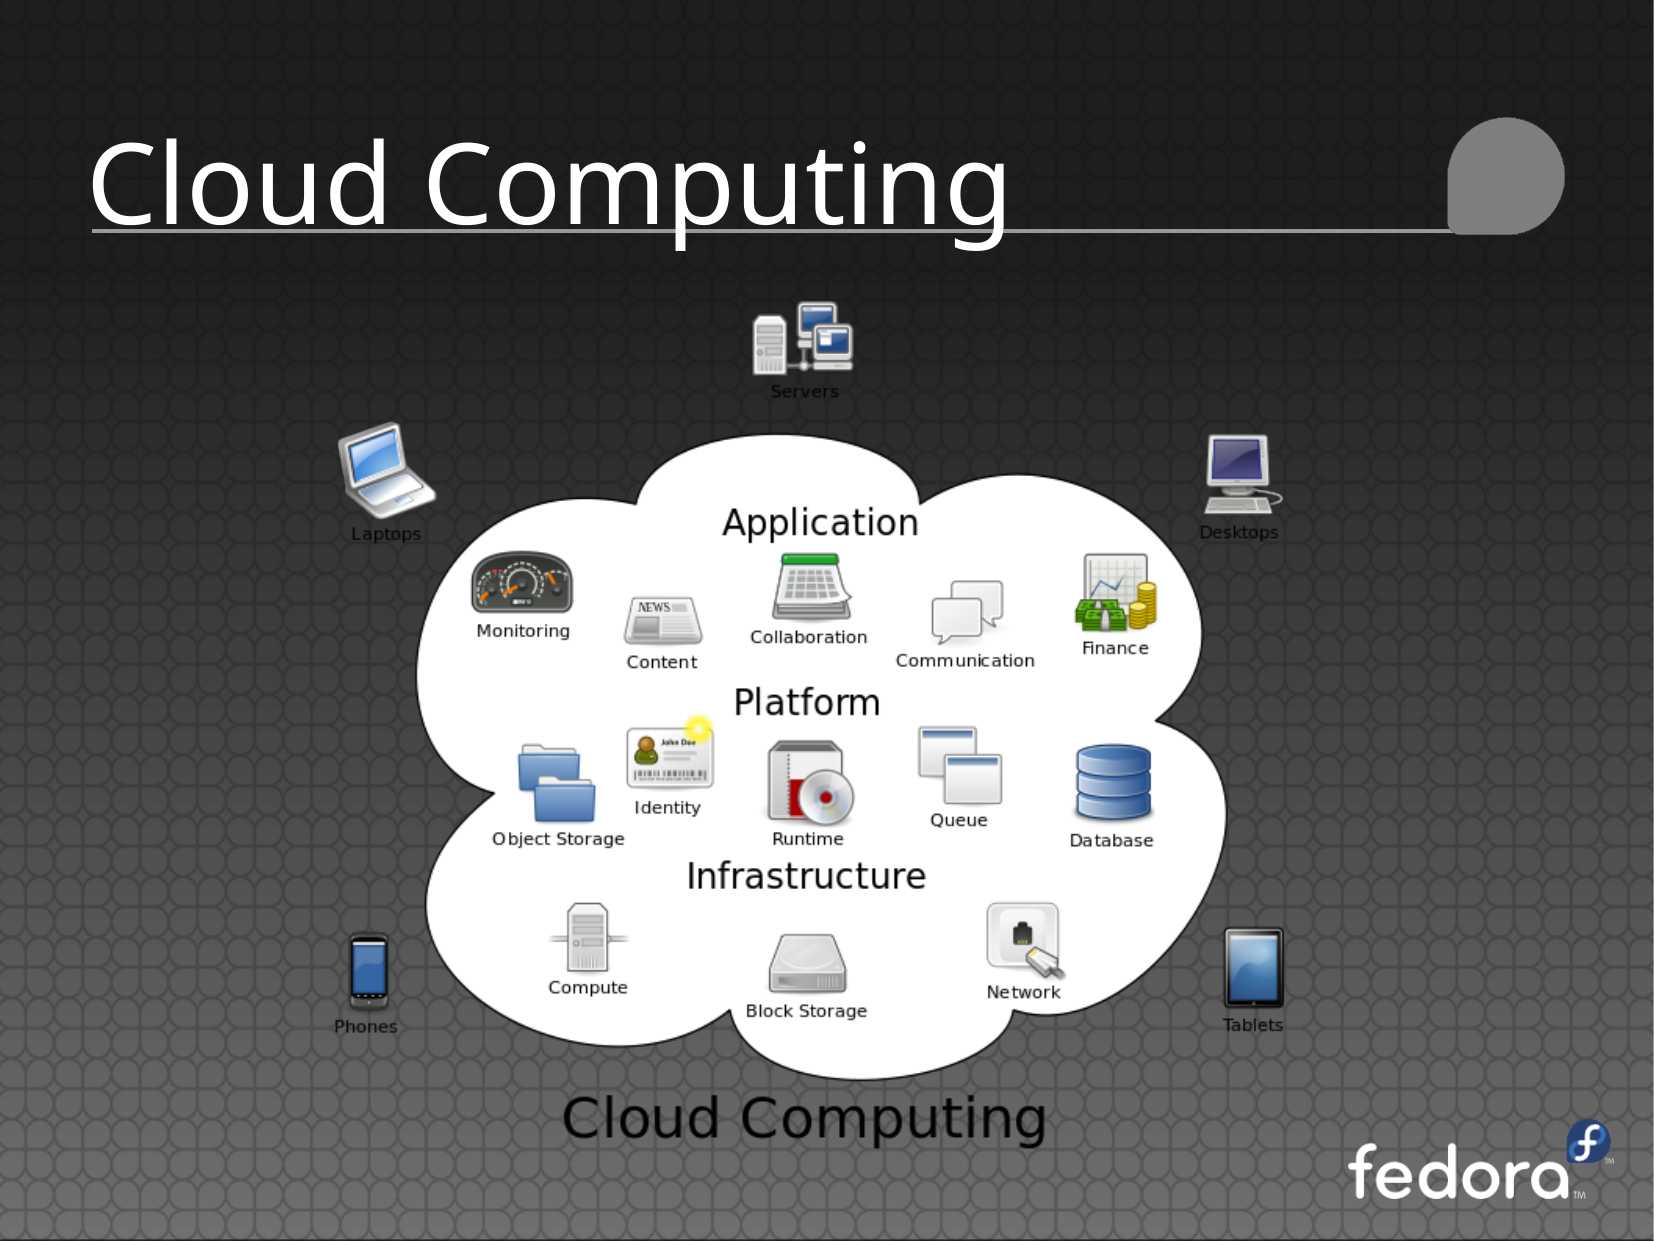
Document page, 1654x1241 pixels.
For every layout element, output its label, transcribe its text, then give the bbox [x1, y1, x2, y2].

picture [0, 0, 1654, 1241]
title Cloud Computing [86, 112, 1576, 249]
